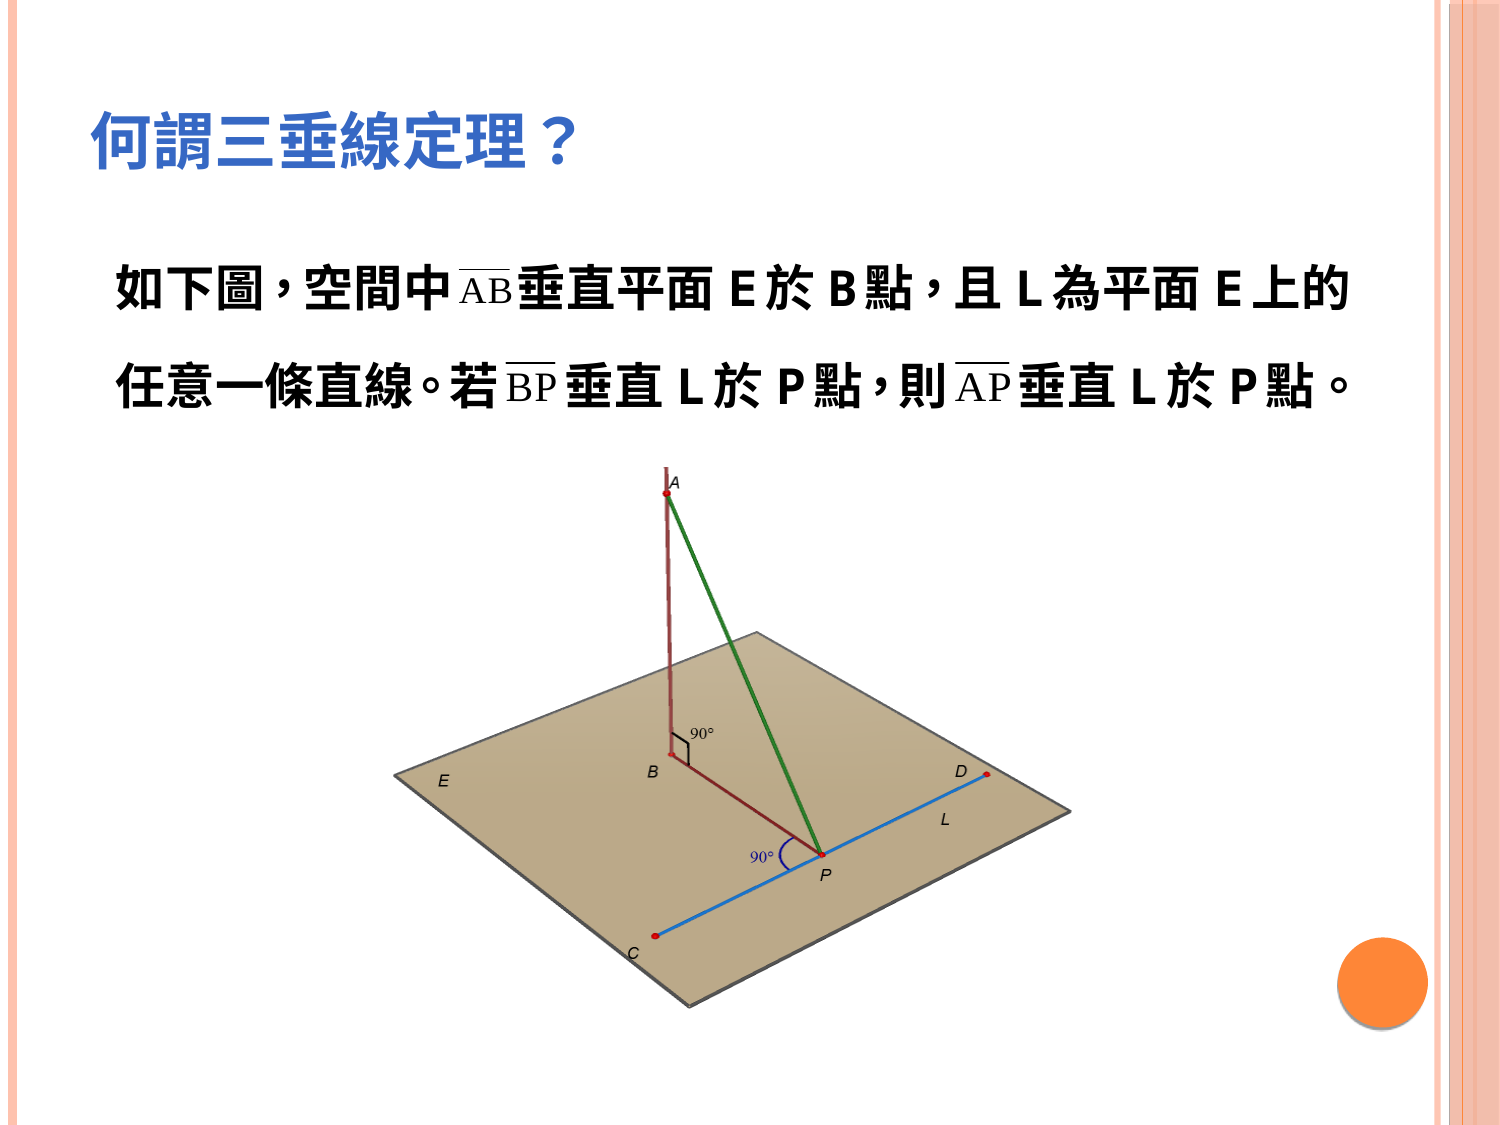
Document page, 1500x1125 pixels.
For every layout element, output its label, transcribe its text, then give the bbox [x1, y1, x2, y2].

title 何謂三垂線定理？ [75, 45, 1300, 185]
picture [371, 467, 1081, 1012]
chart [115, 243, 1349, 562]
